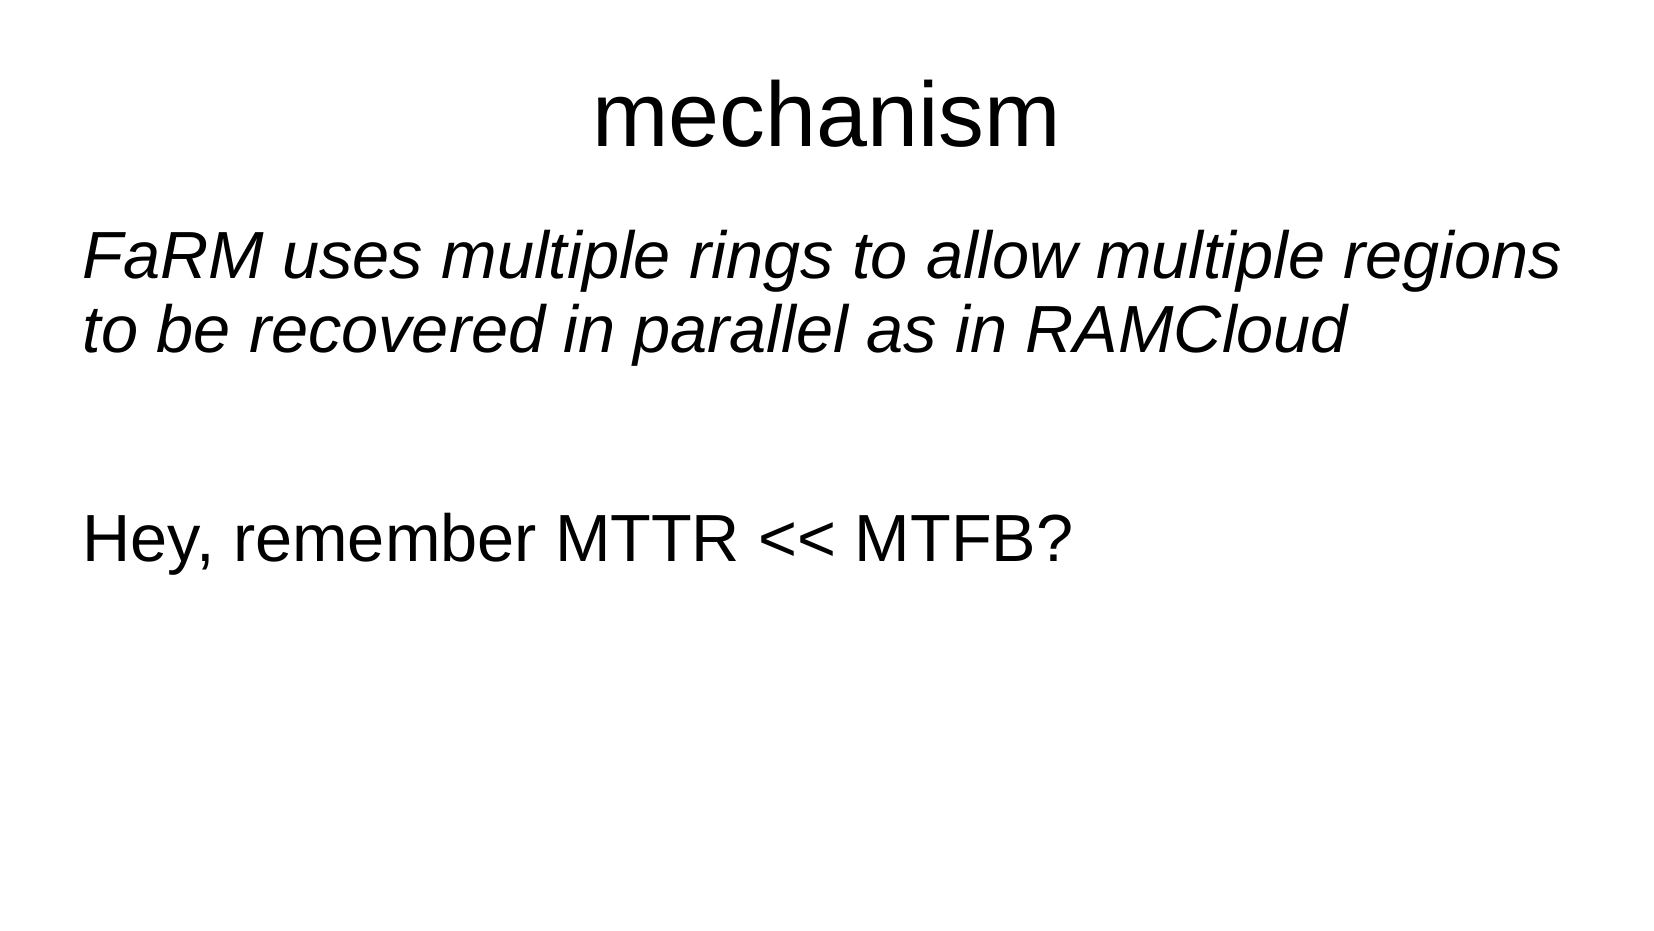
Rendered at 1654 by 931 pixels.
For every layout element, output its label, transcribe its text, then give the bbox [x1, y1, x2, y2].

list FaRM uses multiple rings to allow multiple regions to be recovered in parallel as in RAMCloud Hey, remember MTTR << MTFB? [82, 217, 1571, 758]
title mechanism [82, 37, 1571, 193]
